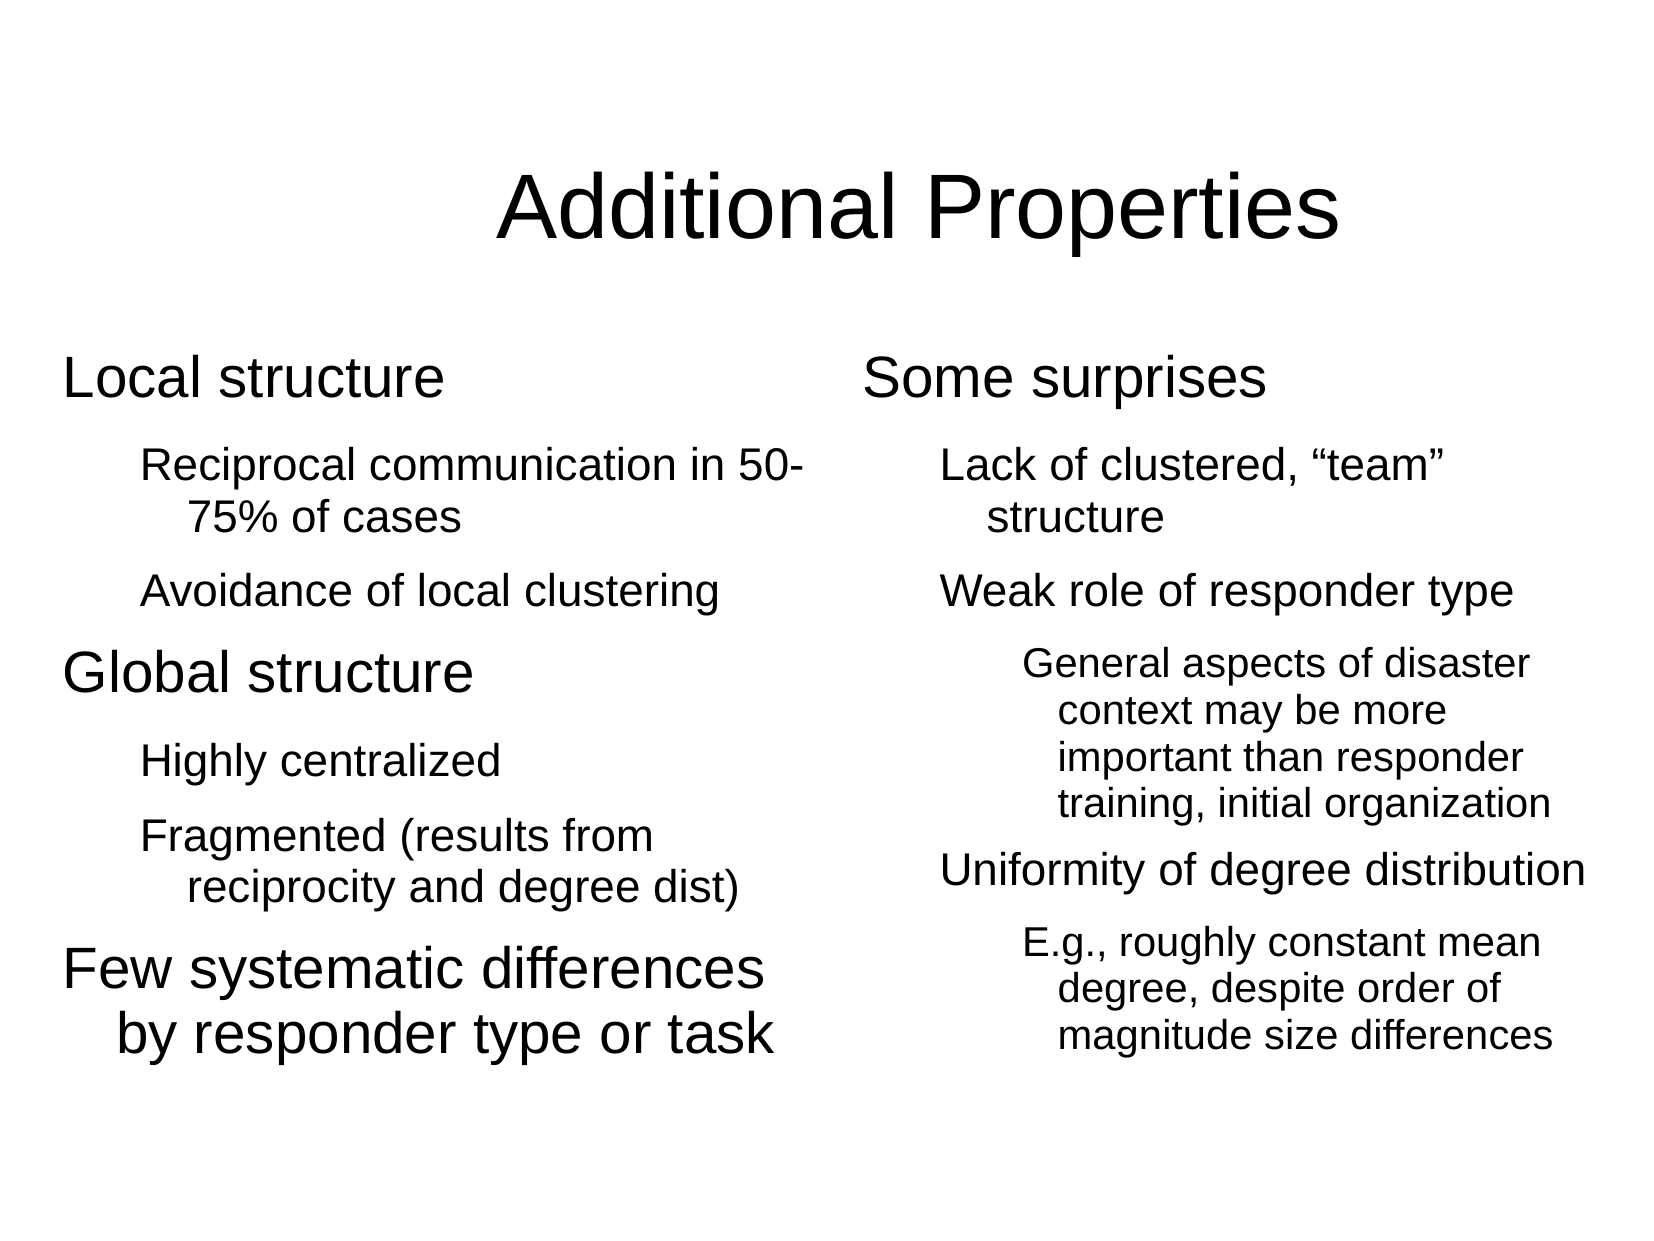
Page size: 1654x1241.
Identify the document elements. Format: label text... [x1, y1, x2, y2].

list Some surprises Lack of clustered, “team” structure Weak role of responder type General aspects of disaster context may be more important than responder training, initial organization Uniformity of degree distribution E.g., roughly constant mean degree, despite order of magnitude size differences [845, 344, 1605, 1189]
list Local structure Reciprocal communication in 50-75% of cases Avoidance of local clustering Global structure Highly centralized Fragmented (results from reciprocity and degree dist) Few systematic differences by responder type or task [45, 344, 844, 1187]
title Additional Properties [305, 102, 1534, 310]
